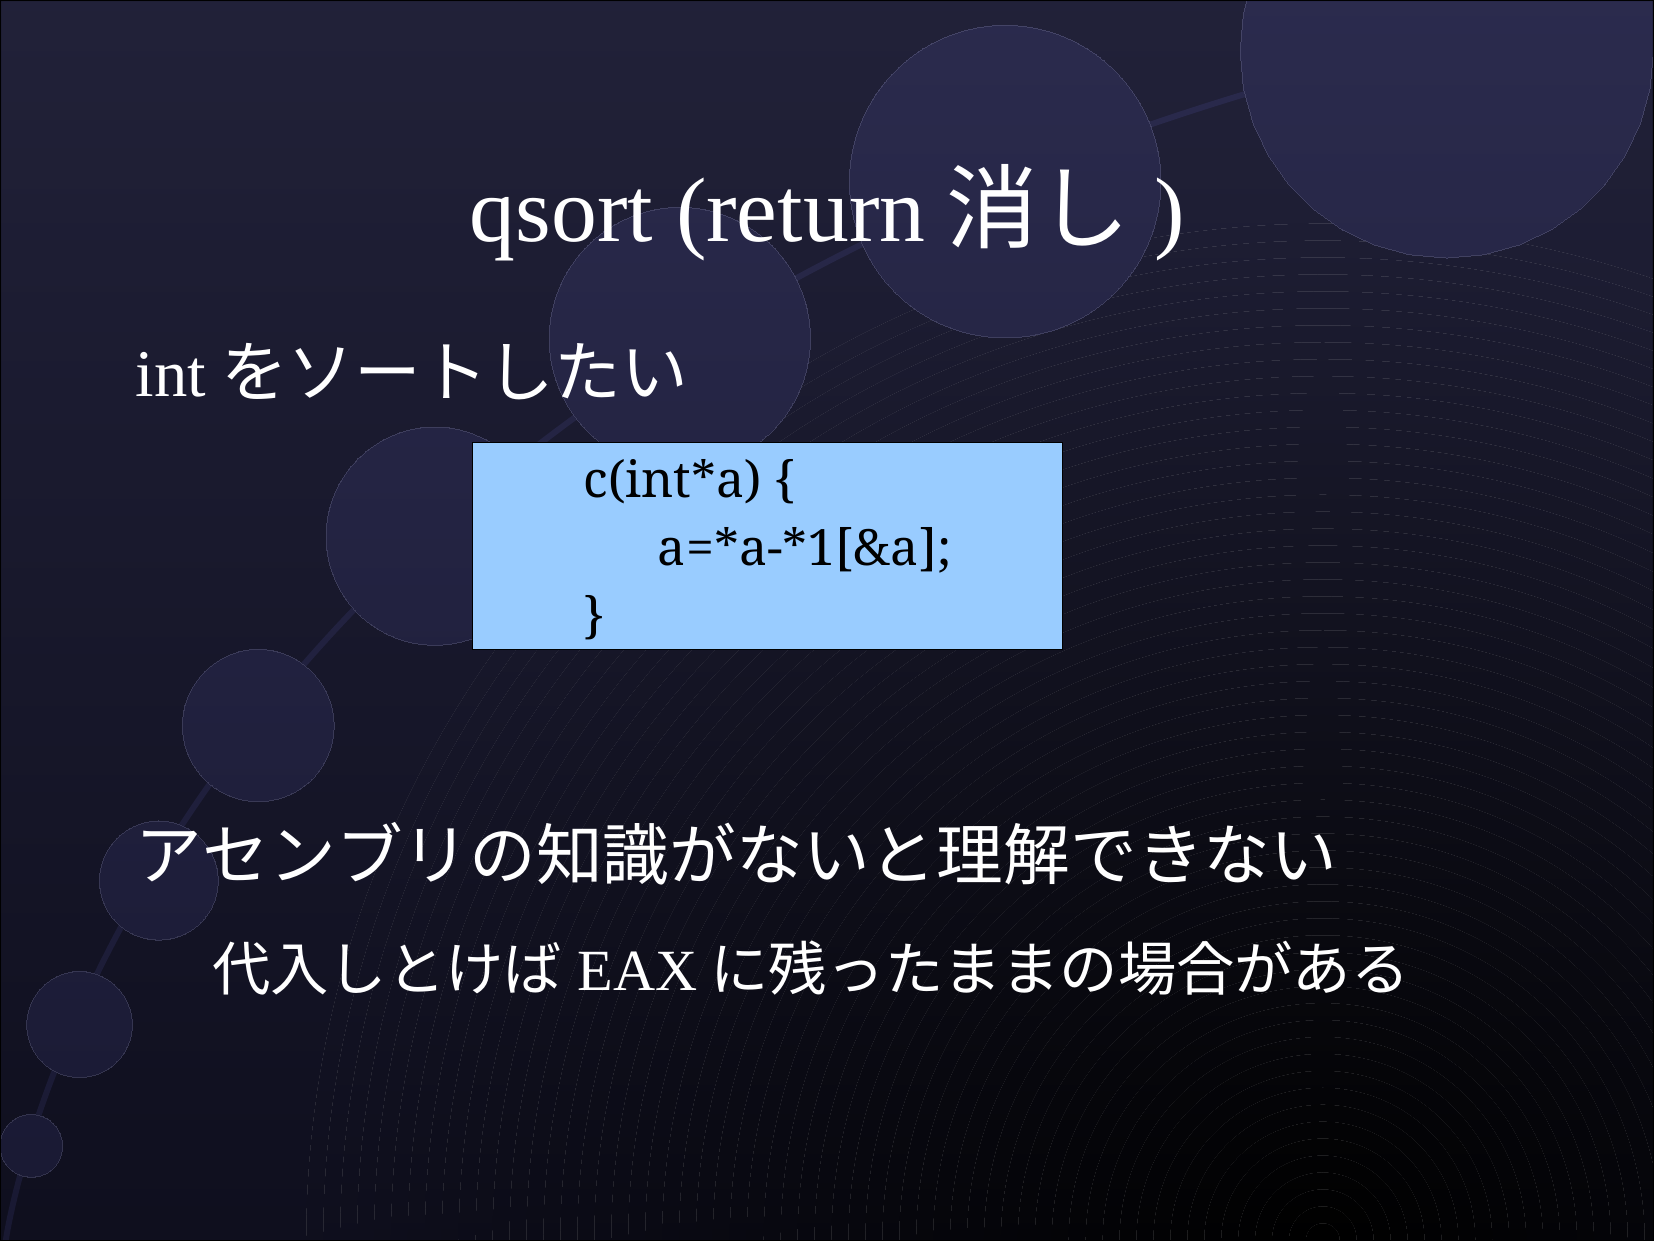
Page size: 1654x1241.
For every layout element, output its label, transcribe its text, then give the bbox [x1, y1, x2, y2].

title qsort (return消し) [121, 102, 1534, 311]
text_box c(int*a) { a=*a-*1[&a]; } [472, 442, 1063, 650]
list intをソートしたい アセンブリの知識がないと理解できない 代入しとけばEAXに残ったままの場合がある [118, 324, 1534, 1127]
